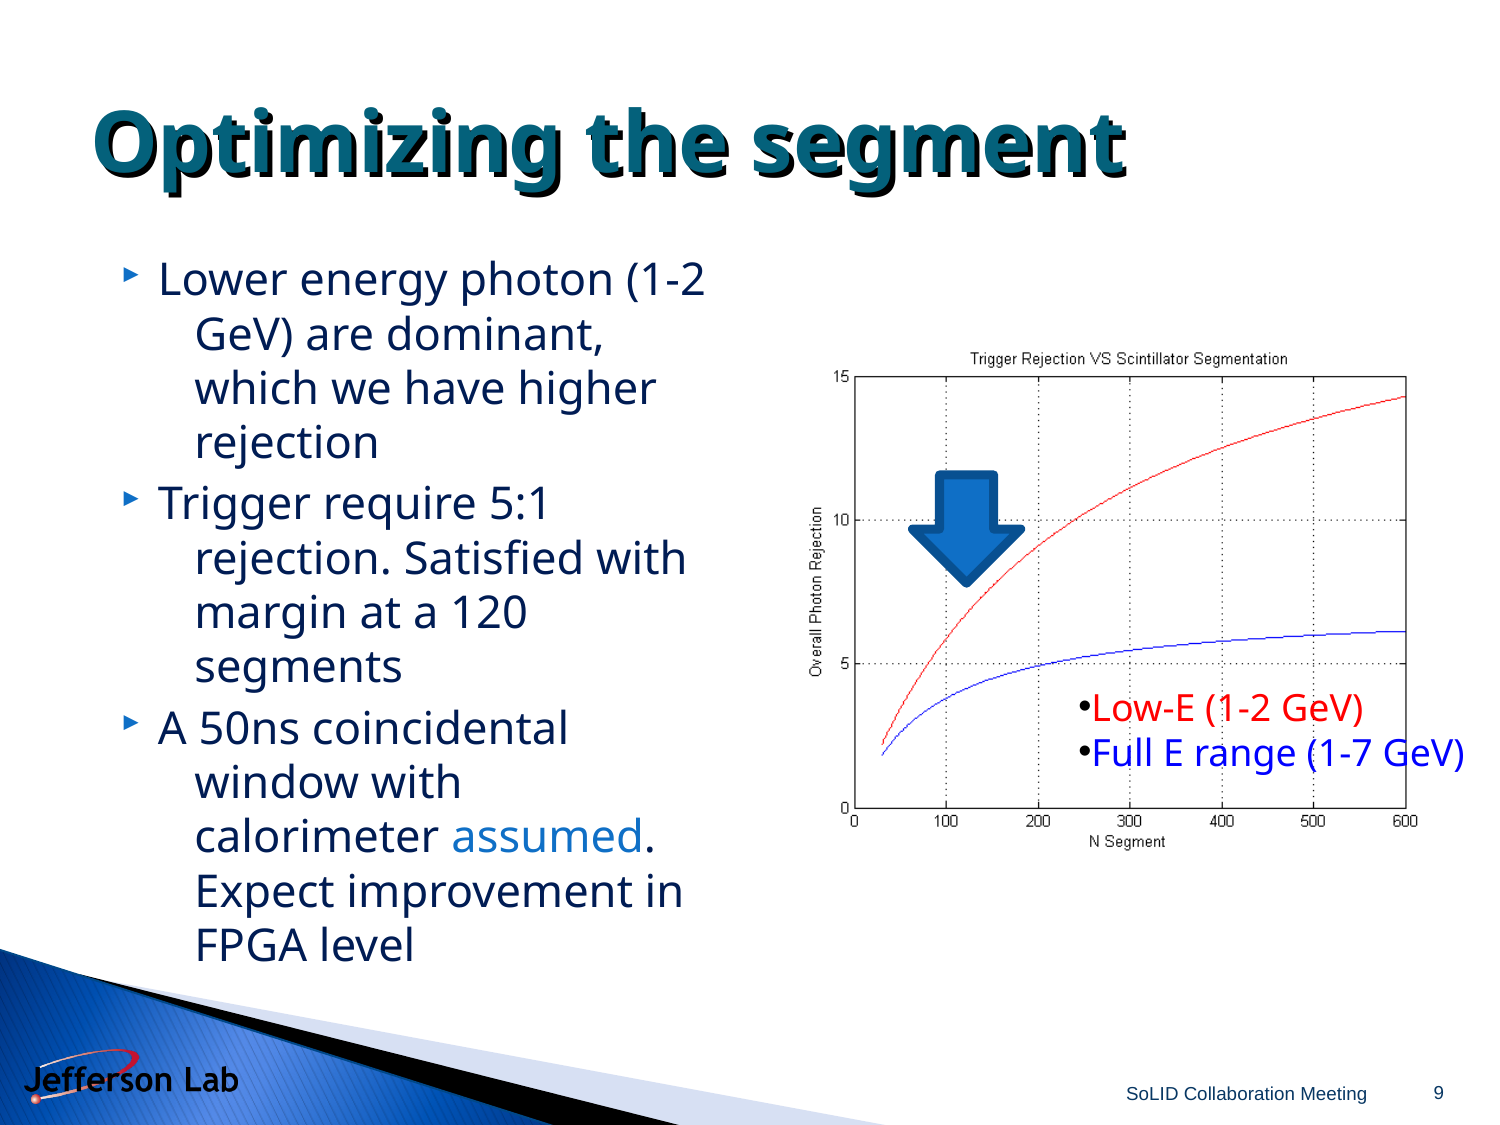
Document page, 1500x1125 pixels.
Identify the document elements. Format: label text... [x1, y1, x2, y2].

picture [762, 337, 1473, 866]
text_box [912, 474, 1021, 584]
text_box 9 [1418, 1051, 1479, 1112]
title Optimizing the segment [75, 45, 1426, 233]
text_box Low-E (1-2 GeV) Full E range (1-7 GeV) [913, 676, 1500, 781]
text_box SoLID Collaboration Meeting [1074, 1051, 1418, 1112]
list Lower energy photon (1-2 GeV) are dominant, which we have higher rejection Trigger require 5:1 rejection. Satisfied with margin at a 120 segments A 50ns coincidental window with calorimeter assumed. Expect improvement in FPGA level [75, 243, 726, 986]
